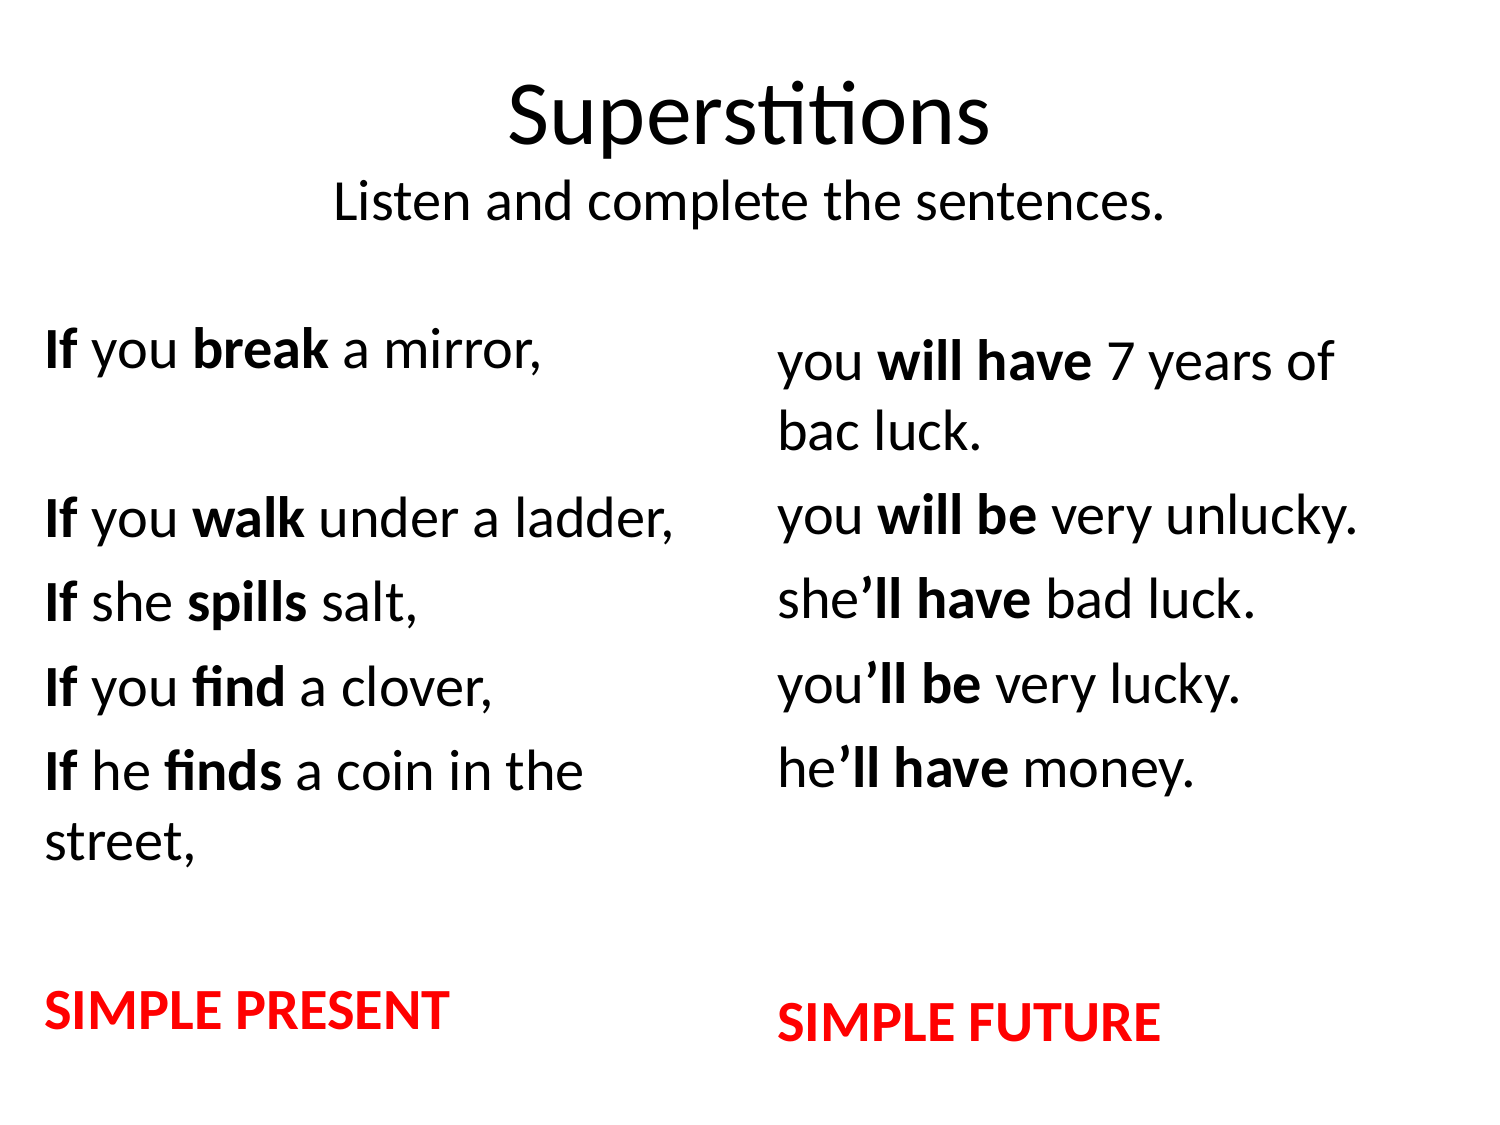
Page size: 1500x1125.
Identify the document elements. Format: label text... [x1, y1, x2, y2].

title Superstitions Listen and complete the sentences. [75, 45, 1426, 138]
list you will have 7 years of bac luck. you will be very unlucky. she’ll have bad luck. you’ll be very lucky. he’ll have money. SIMPLE FUTURE [762, 314, 1426, 1095]
list If you break a mirror, If you walk under a ladder, If she spills salt, If you find a clover, If he finds a coin in the street, SIMPLE PRESENT [29, 302, 738, 1095]
